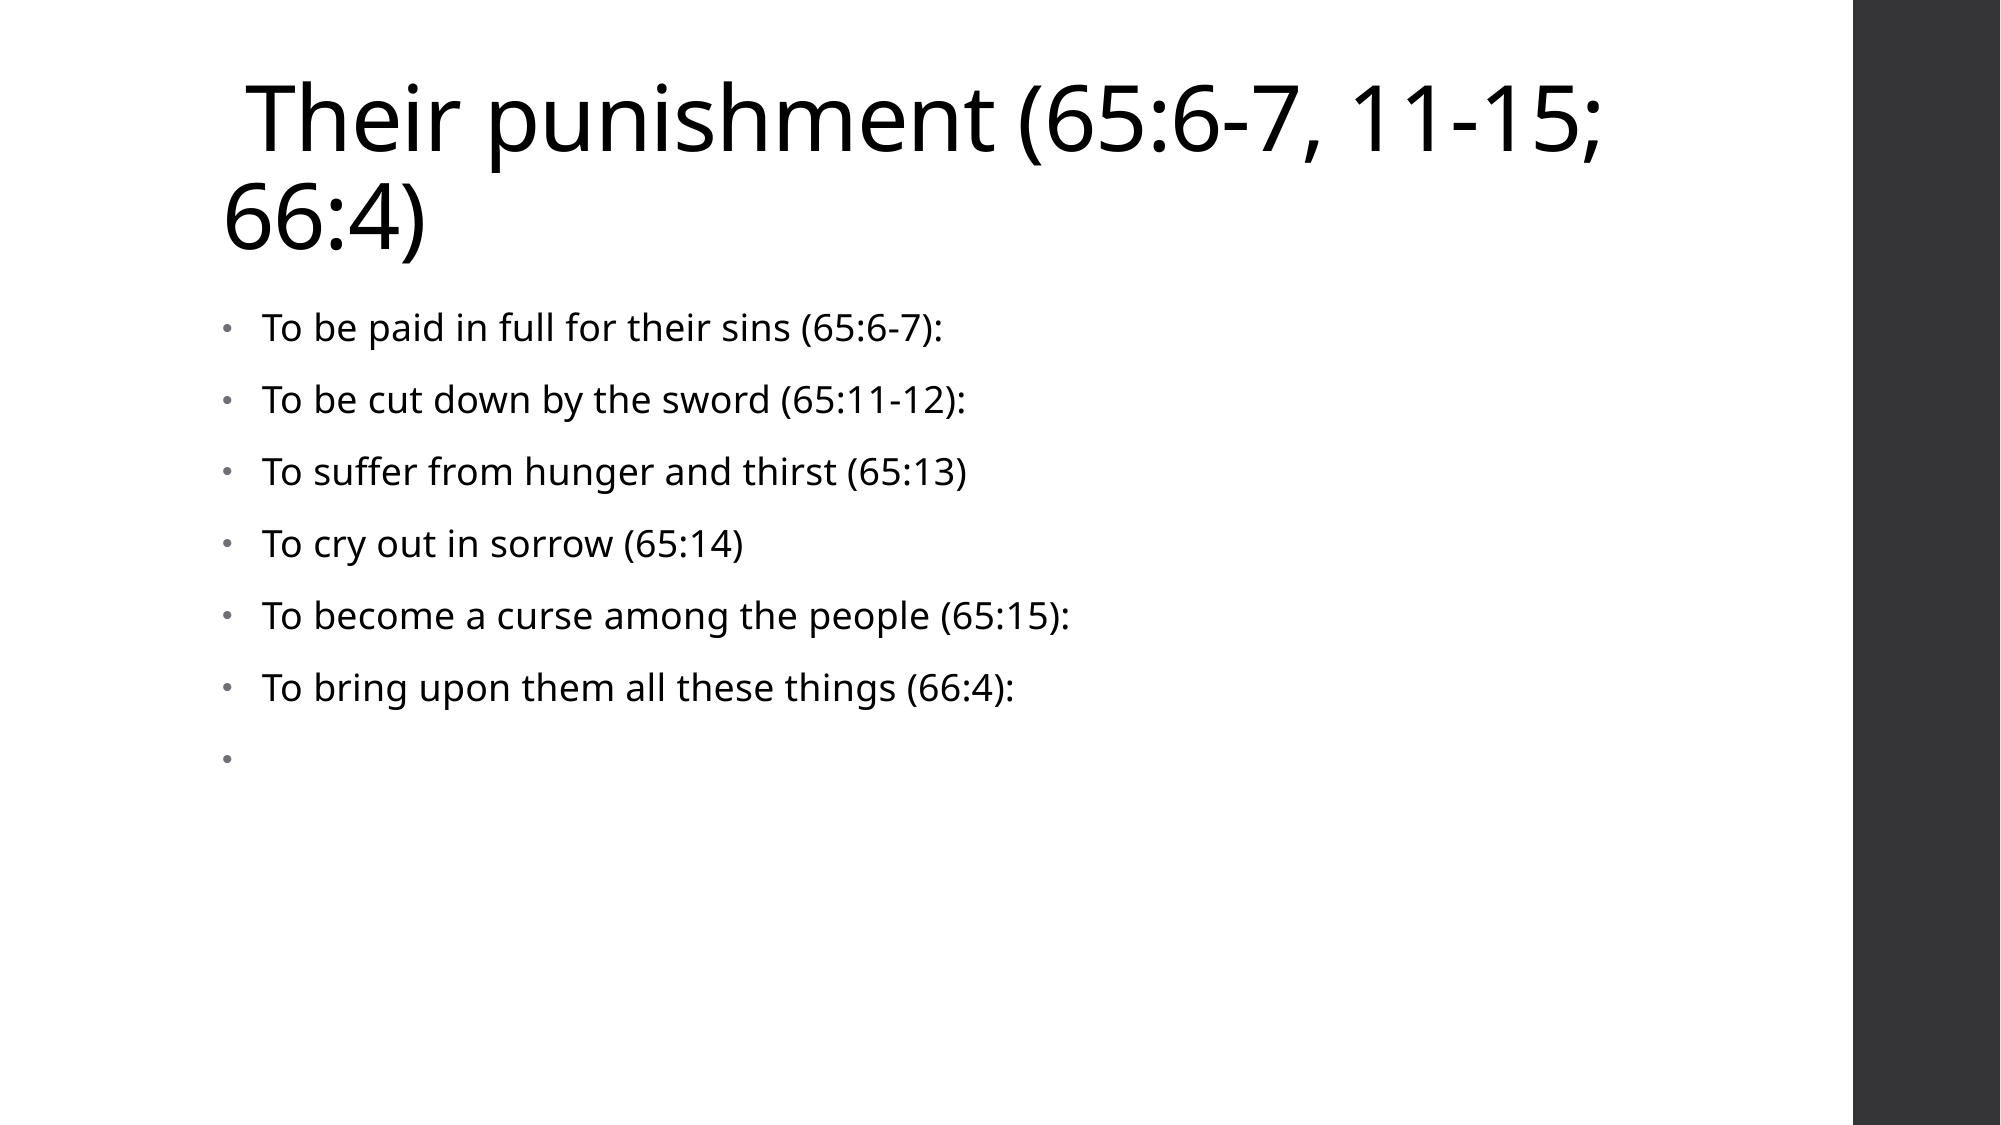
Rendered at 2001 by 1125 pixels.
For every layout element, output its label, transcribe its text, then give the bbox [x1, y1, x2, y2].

list To be paid in full for their sins (65:6-7): To be cut down by the sword (65:11-12): To suffer from hunger and thirst (65:13) To cry out in sorrow (65:14) To become a curse among the people (65:15): To bring upon them all these things (66:4): [206, 299, 1617, 1014]
title Their punishment (65:6-7, 11-15; 66:4) [206, 60, 1797, 278]
